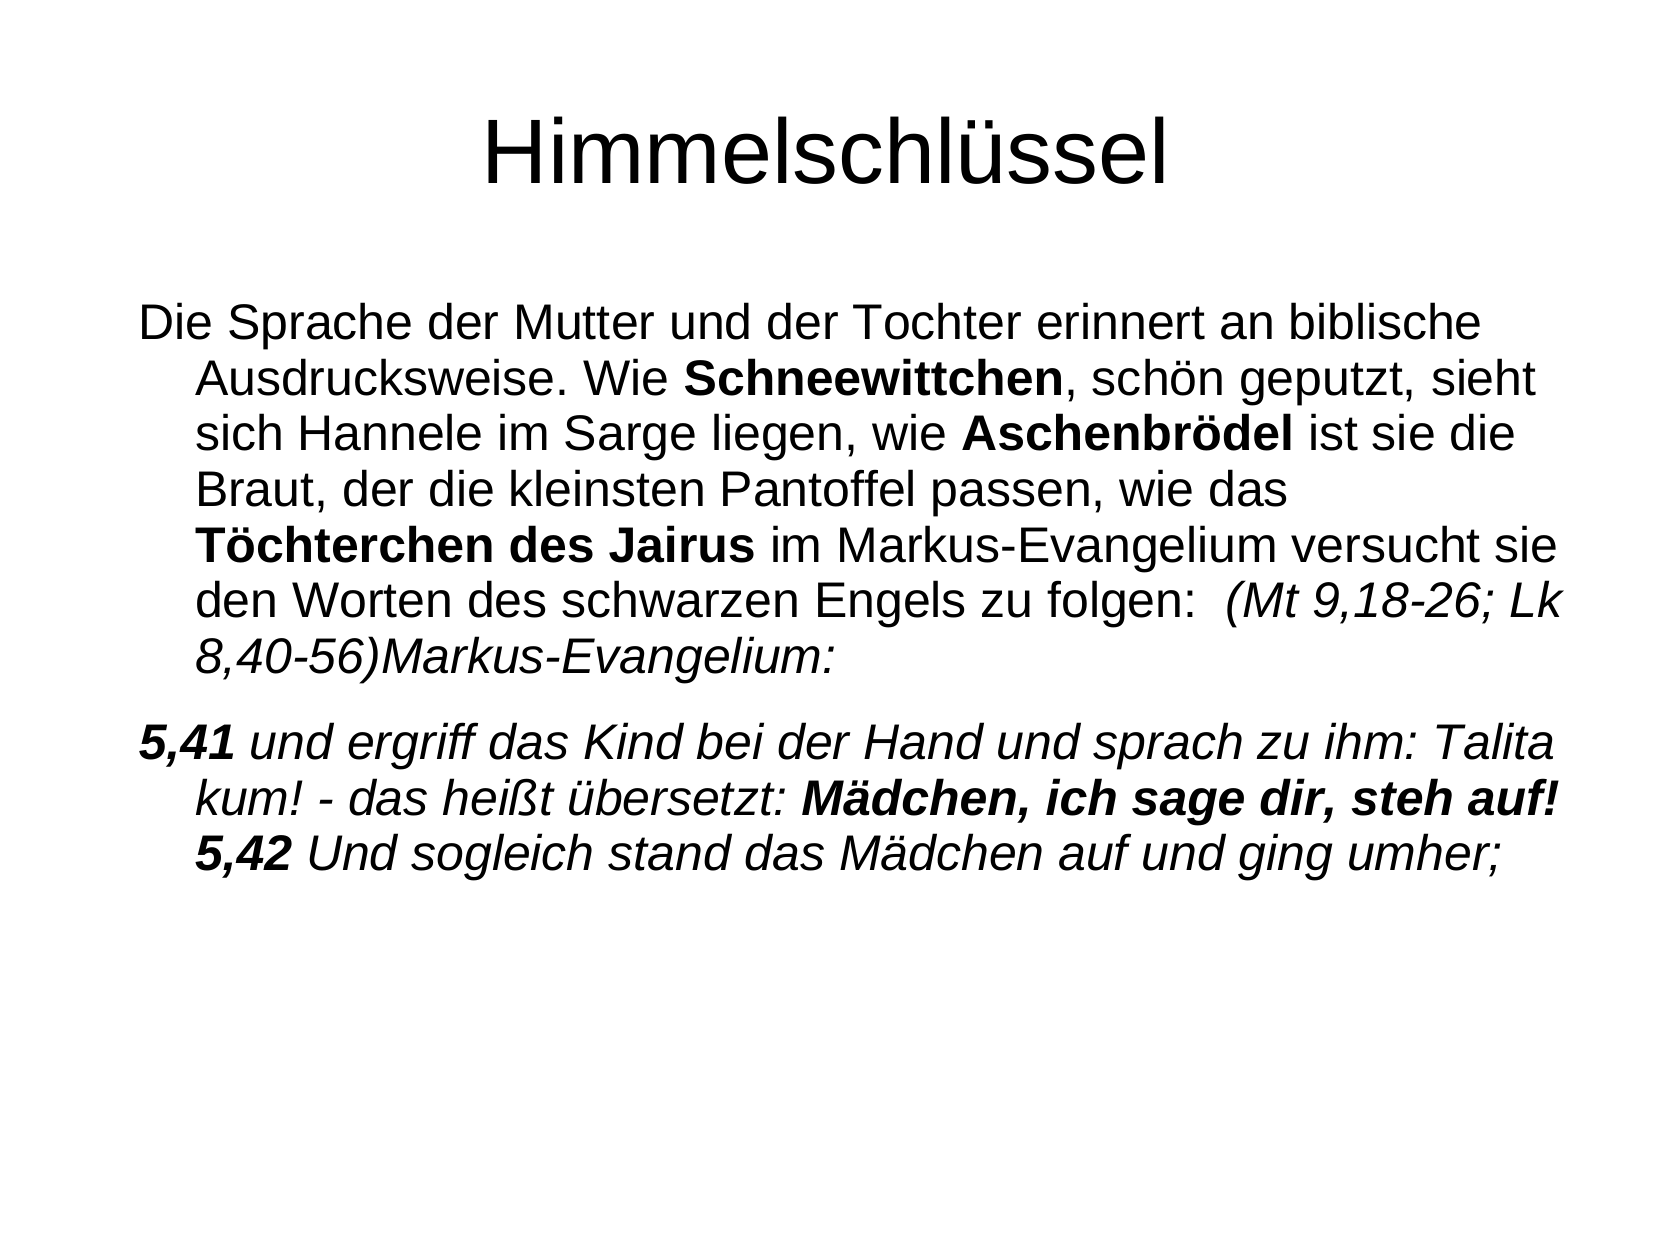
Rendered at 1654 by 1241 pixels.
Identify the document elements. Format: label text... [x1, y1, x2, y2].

title Himmelschlüssel [82, 49, 1571, 257]
list Die Sprache der Mutter und der Tochter erinnert an biblische Ausdrucksweise. Wie Schneewittchen, schön geputzt, sieht sich Hannele im Sarge liegen, wie Aschenbrödel ist sie die Braut, der die kleinsten Pantoffel passen, wie das Töchterchen des Jairus im Markus-Evangelium versucht sie den Worten des schwarzen Engels zu folgen: (Mt 9,18-26; Lk 8,40-56)Markus-Evangelium: 5,41 und ergriff das Kind bei der Hand und sprach zu ihm: Talita kum! - das heißt übersetzt: Mädchen, ich sage dir, steh auf! 5,42 Und sogleich stand das Mädchen auf und ging umher; [82, 290, 1571, 1109]
